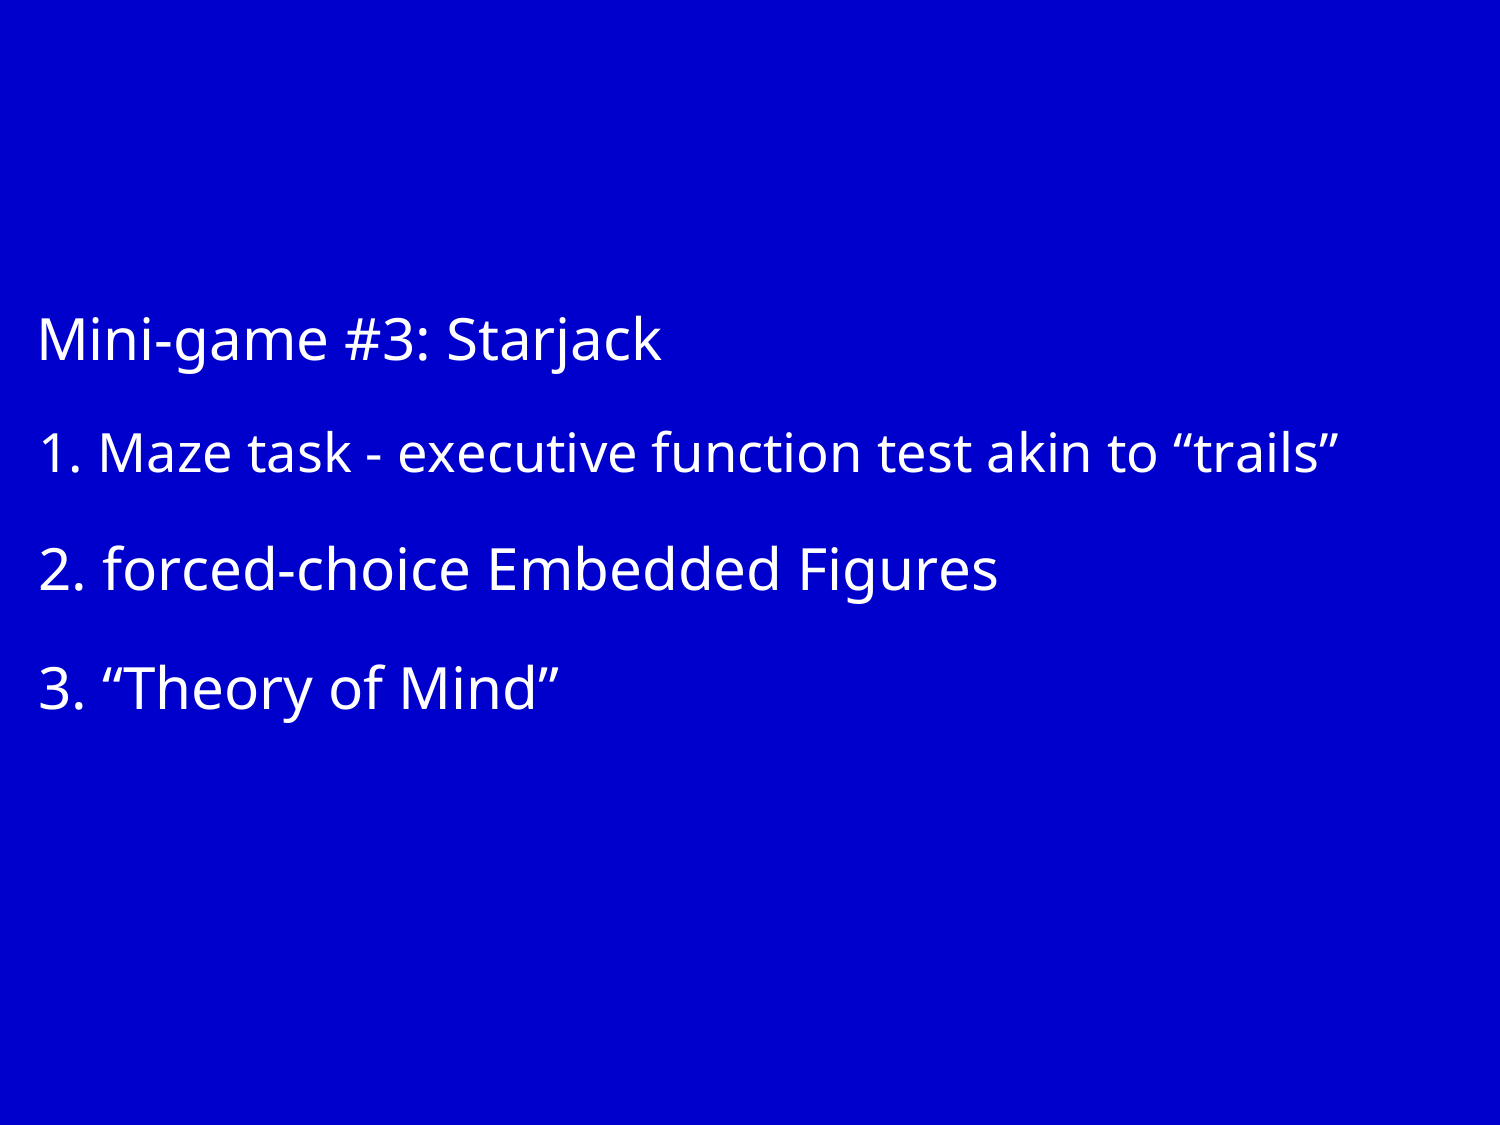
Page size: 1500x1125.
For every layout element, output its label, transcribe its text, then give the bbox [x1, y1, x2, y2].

title Mini-game #3: Starjack 1. Maze task - executive function test akin to “trails” 2. forced-choice Embedded Figures 3. “Theory of Mind” [21, 160, 1478, 824]
